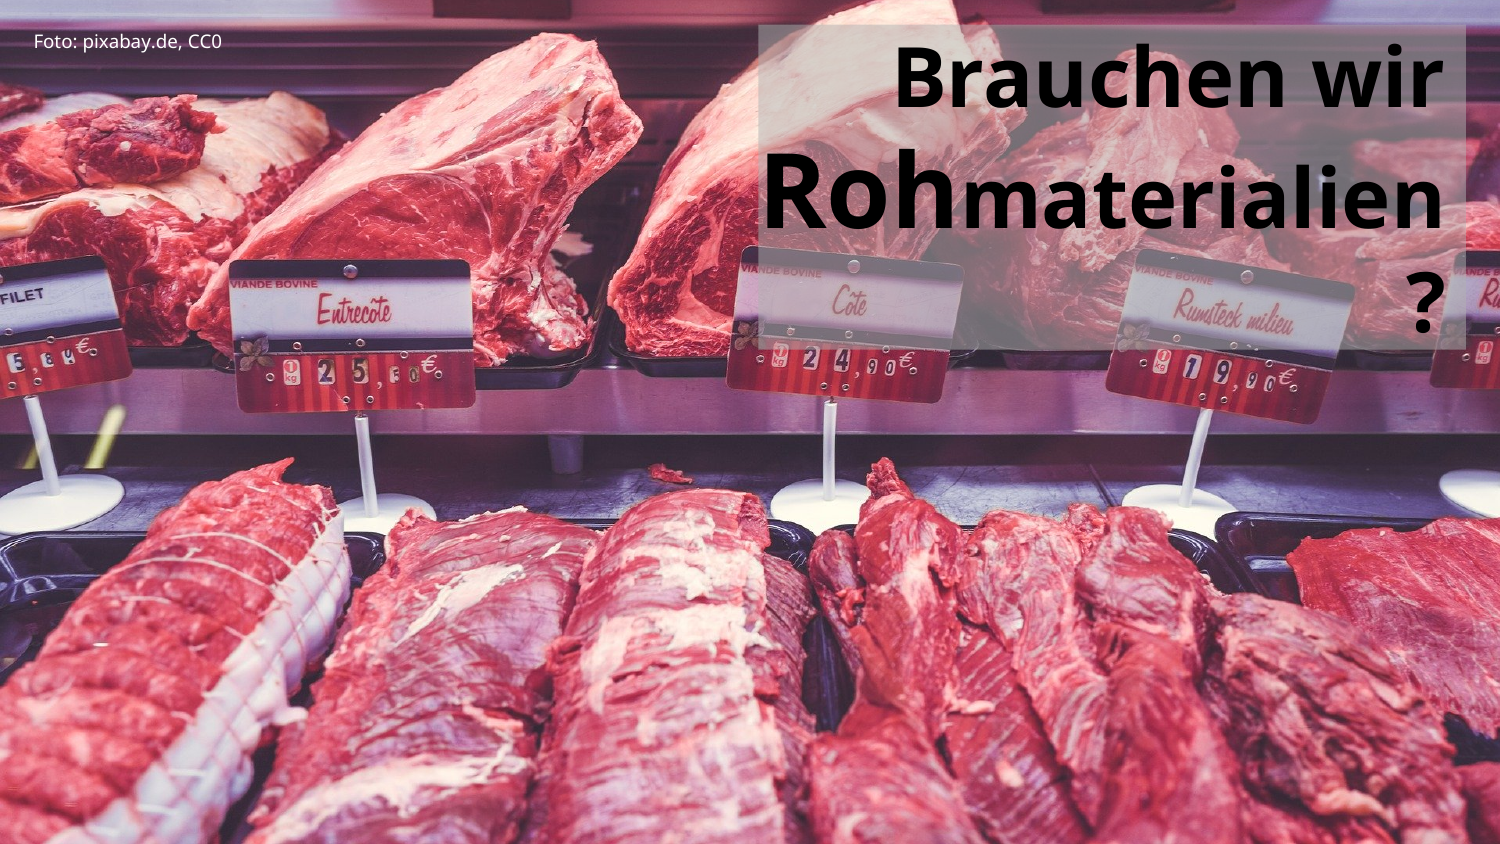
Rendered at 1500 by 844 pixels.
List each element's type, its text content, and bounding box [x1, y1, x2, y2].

picture [0, 0, 1500, 844]
text_box Foto: pixabay.de, CC0 [22, 24, 337, 59]
text_box Brauchen wir Rohmaterialien? [758, 24, 1466, 252]
